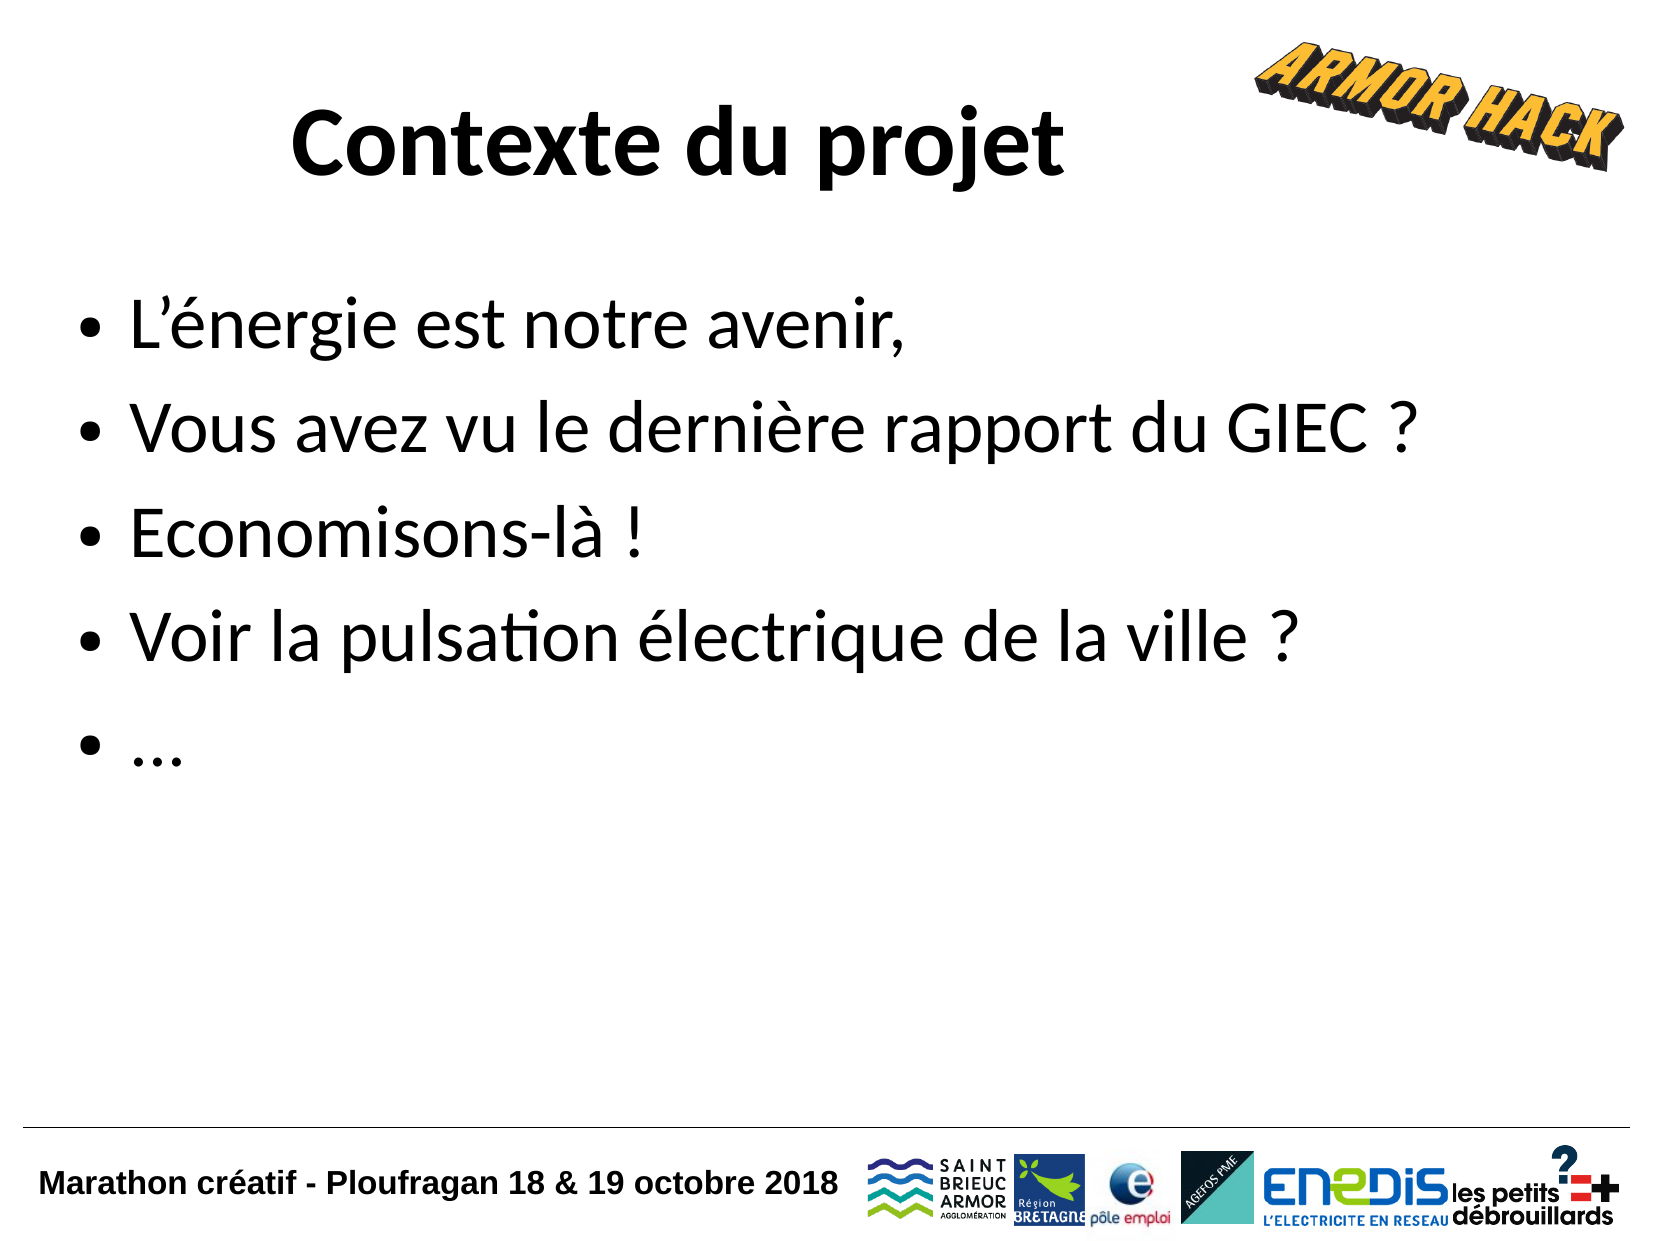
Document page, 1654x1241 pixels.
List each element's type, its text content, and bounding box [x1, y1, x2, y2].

list L’énergie est notre avenir, Vous avez vu le dernière rapport du GIEC ? Economisons-là ! Voir la pulsation électrique de la ville ? ... [59, 291, 1548, 1111]
title Contexte du projet [11, 47, 1347, 255]
picture [1248, 35, 1630, 178]
picture [866, 1149, 1176, 1241]
text_box Marathon créatif - Ploufragan 18 & 19 octobre 2018 [23, 1157, 866, 1210]
picture [1259, 1145, 1619, 1241]
picture [1181, 1151, 1254, 1225]
